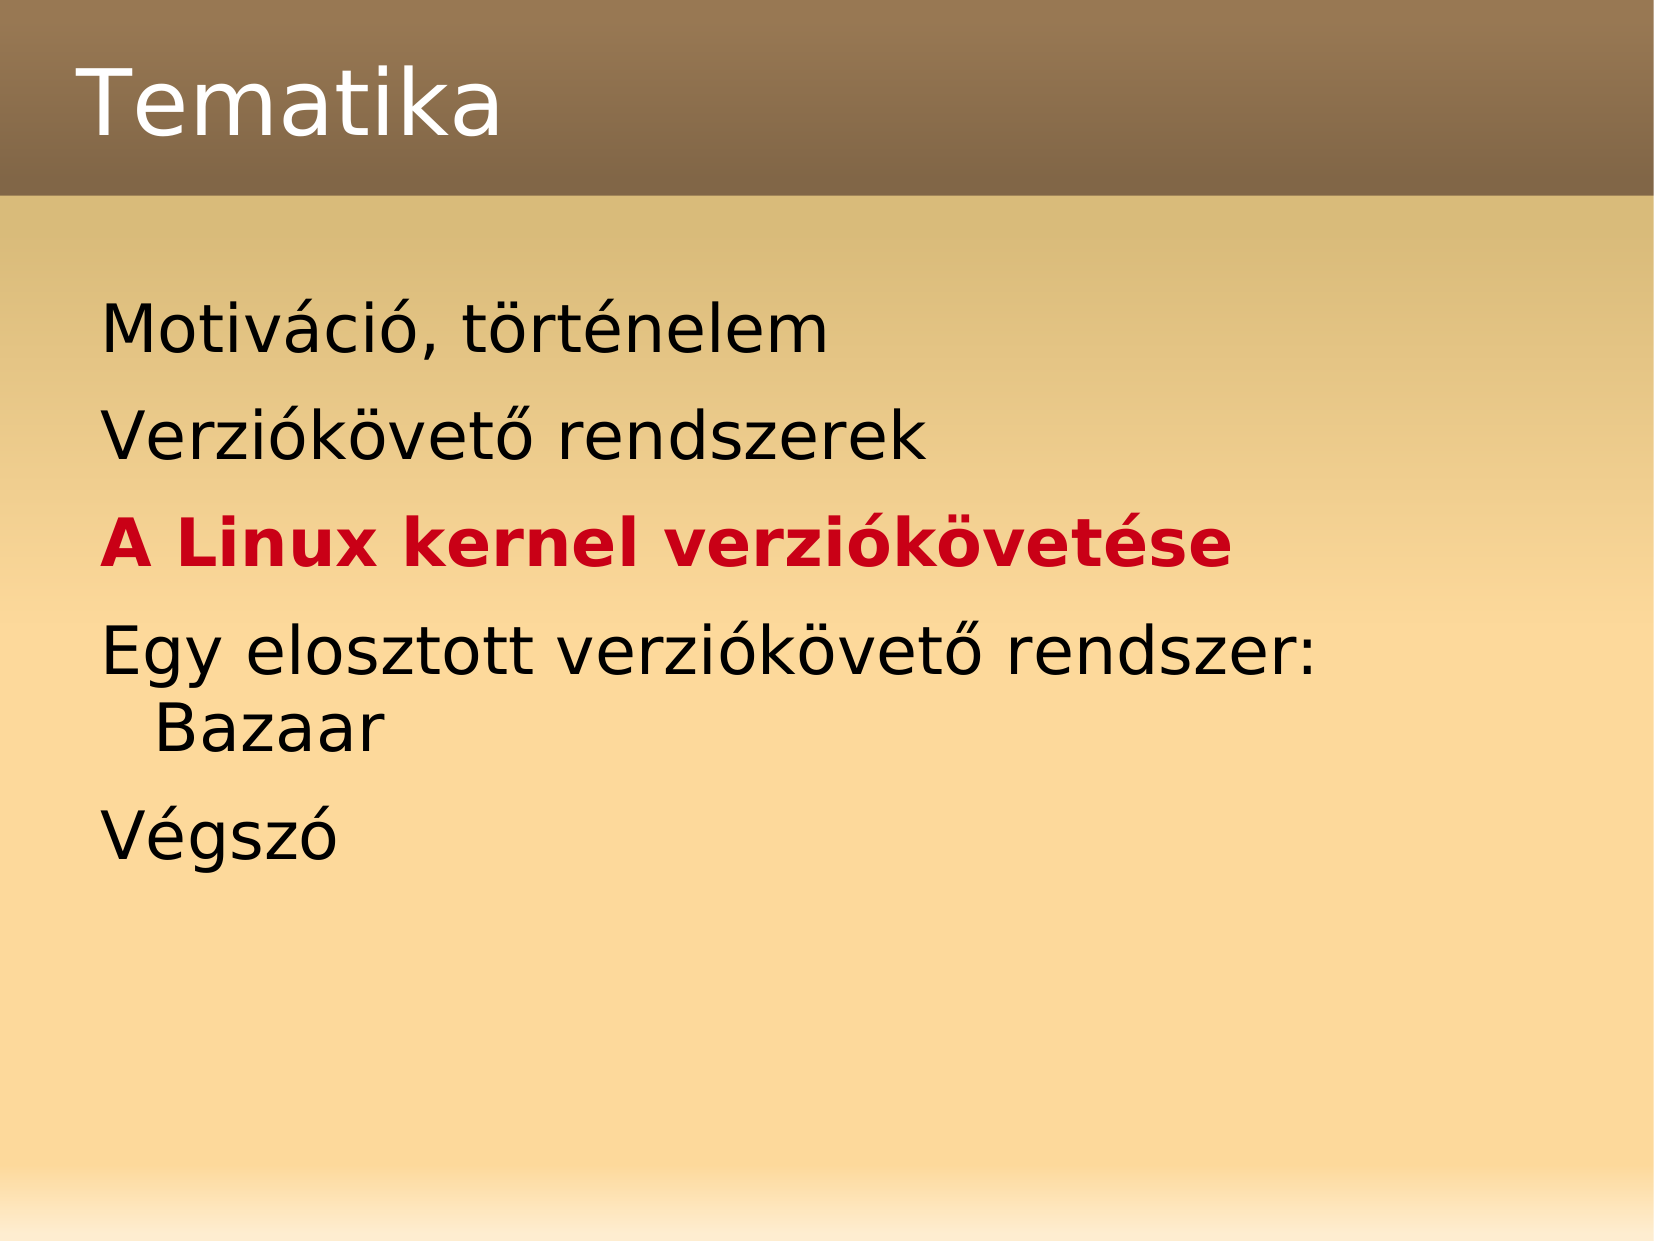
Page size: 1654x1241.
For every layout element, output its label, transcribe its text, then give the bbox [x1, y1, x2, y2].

picture [0, 0, 1654, 1241]
list Motiváció, történelem Verziókövető rendszerek A Linux kernel verziókövetése Egy elosztott verziókövető rendszer: Bazaar Végszó [82, 290, 1571, 1094]
title Tematika [76, 7, 1565, 200]
